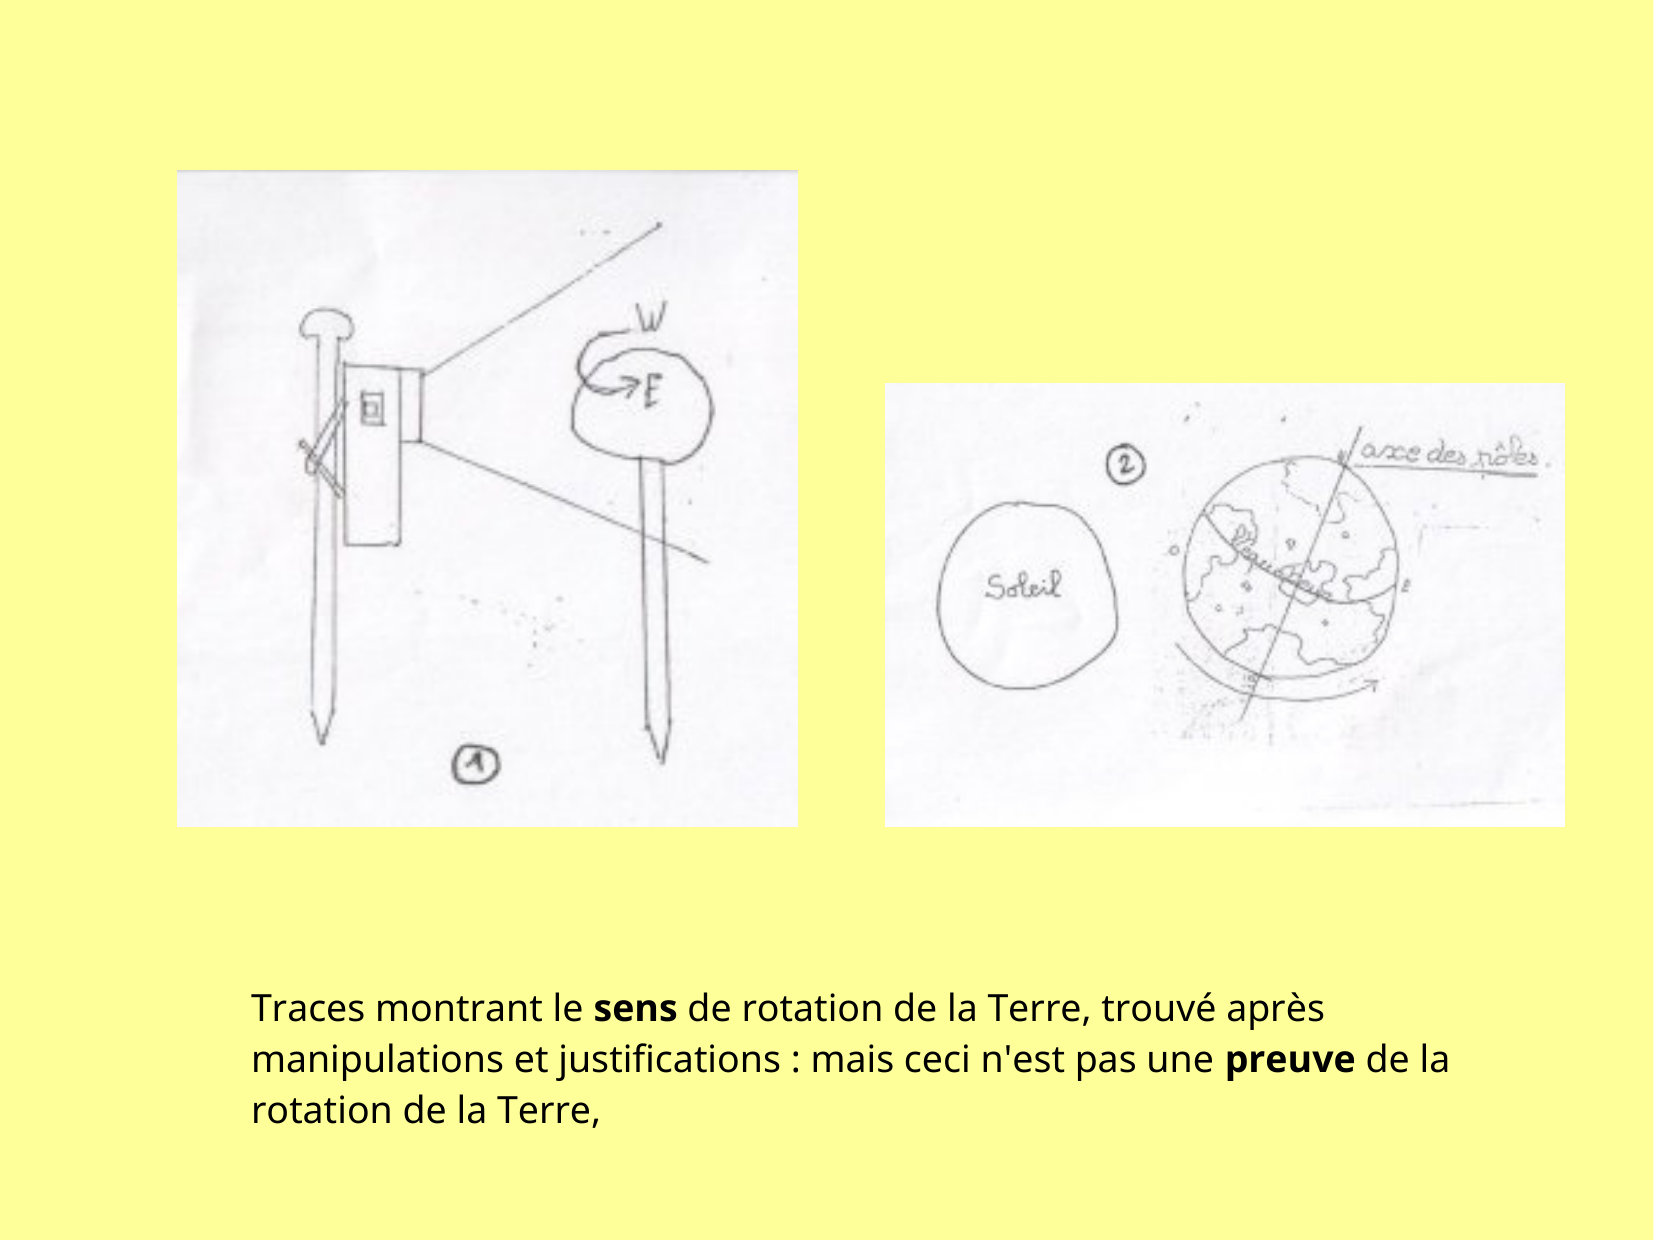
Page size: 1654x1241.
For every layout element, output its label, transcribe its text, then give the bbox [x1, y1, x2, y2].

picture [885, 383, 1565, 827]
picture [177, 170, 798, 827]
text_box Traces montrant le sens de rotation de la Terre, trouvé après manipulations et justifications : mais ceci n'est pas une preuve de la rotation de la Terre, [236, 974, 1536, 1120]
